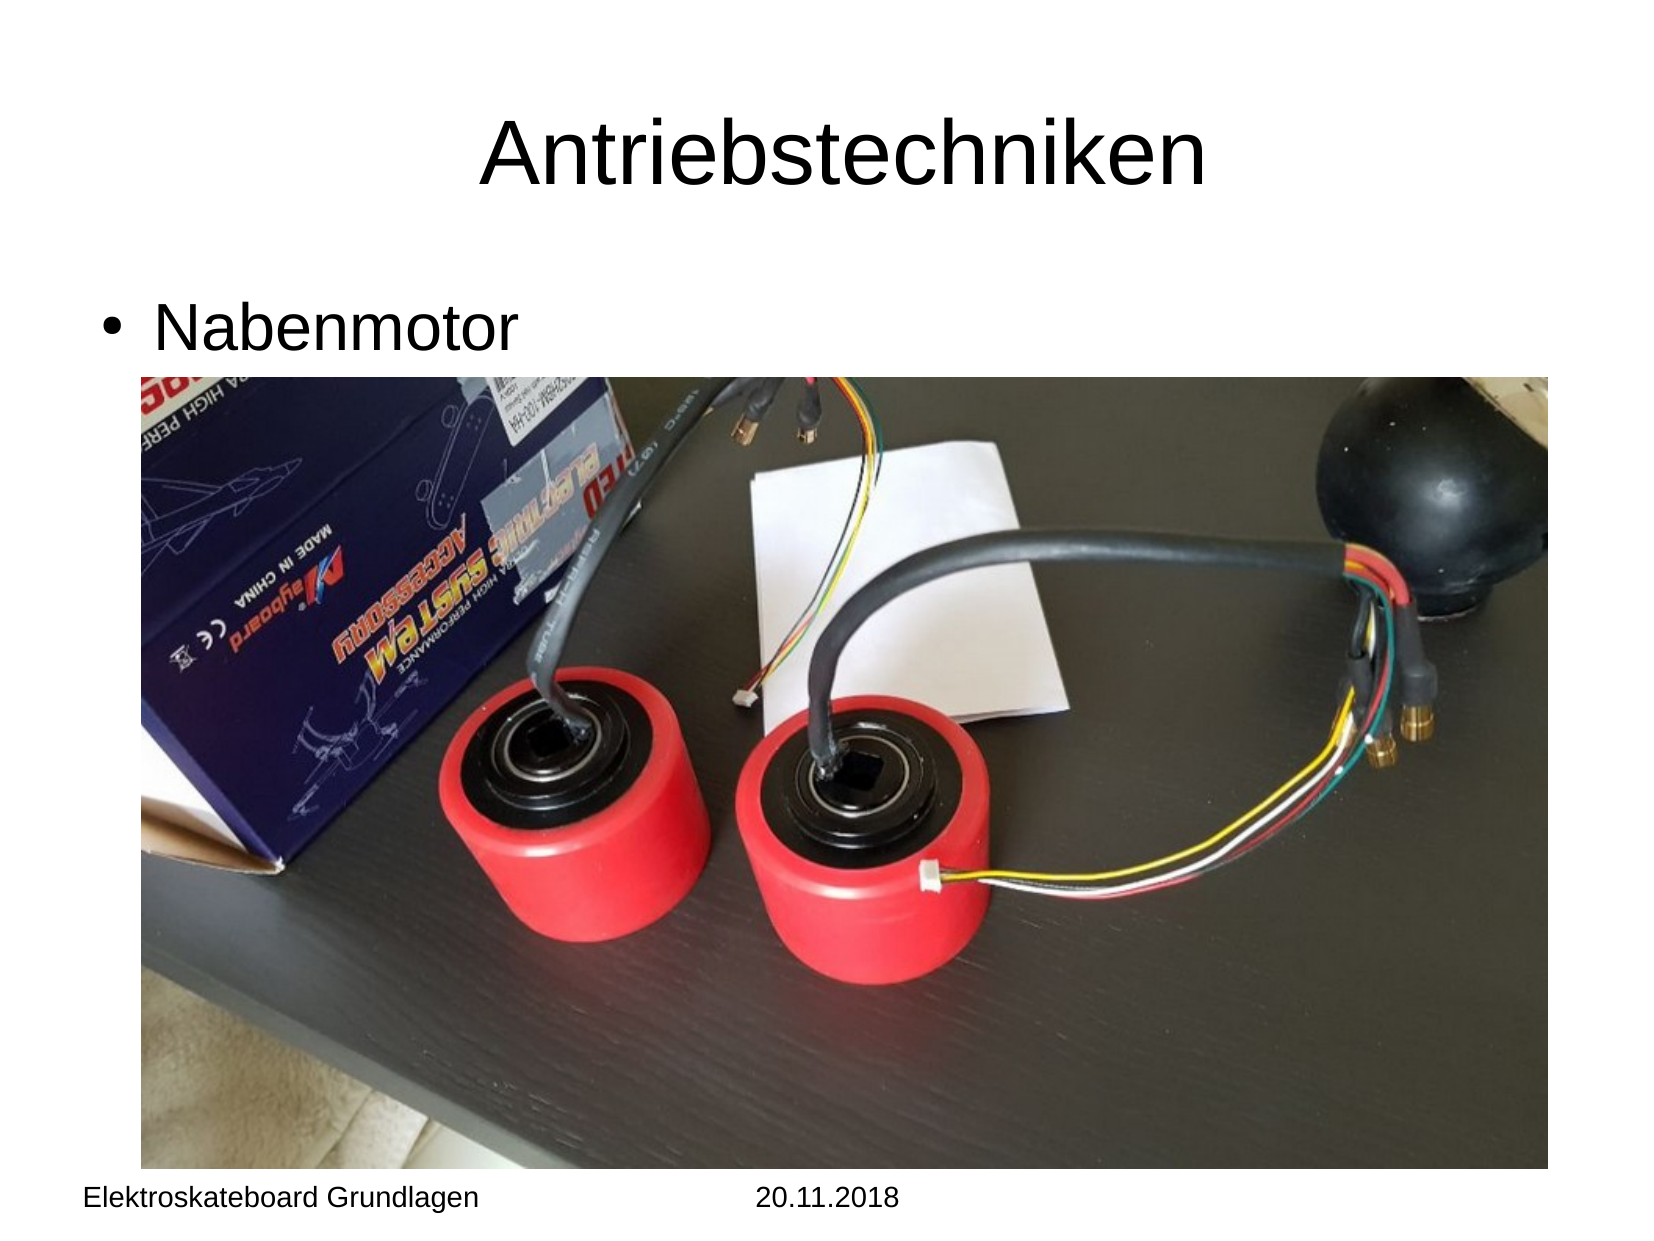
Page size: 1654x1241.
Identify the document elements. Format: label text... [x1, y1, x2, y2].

list Nabenmotor [82, 290, 1571, 1010]
picture [141, 377, 1548, 1169]
title Antriebstechniken [82, 49, 1571, 257]
